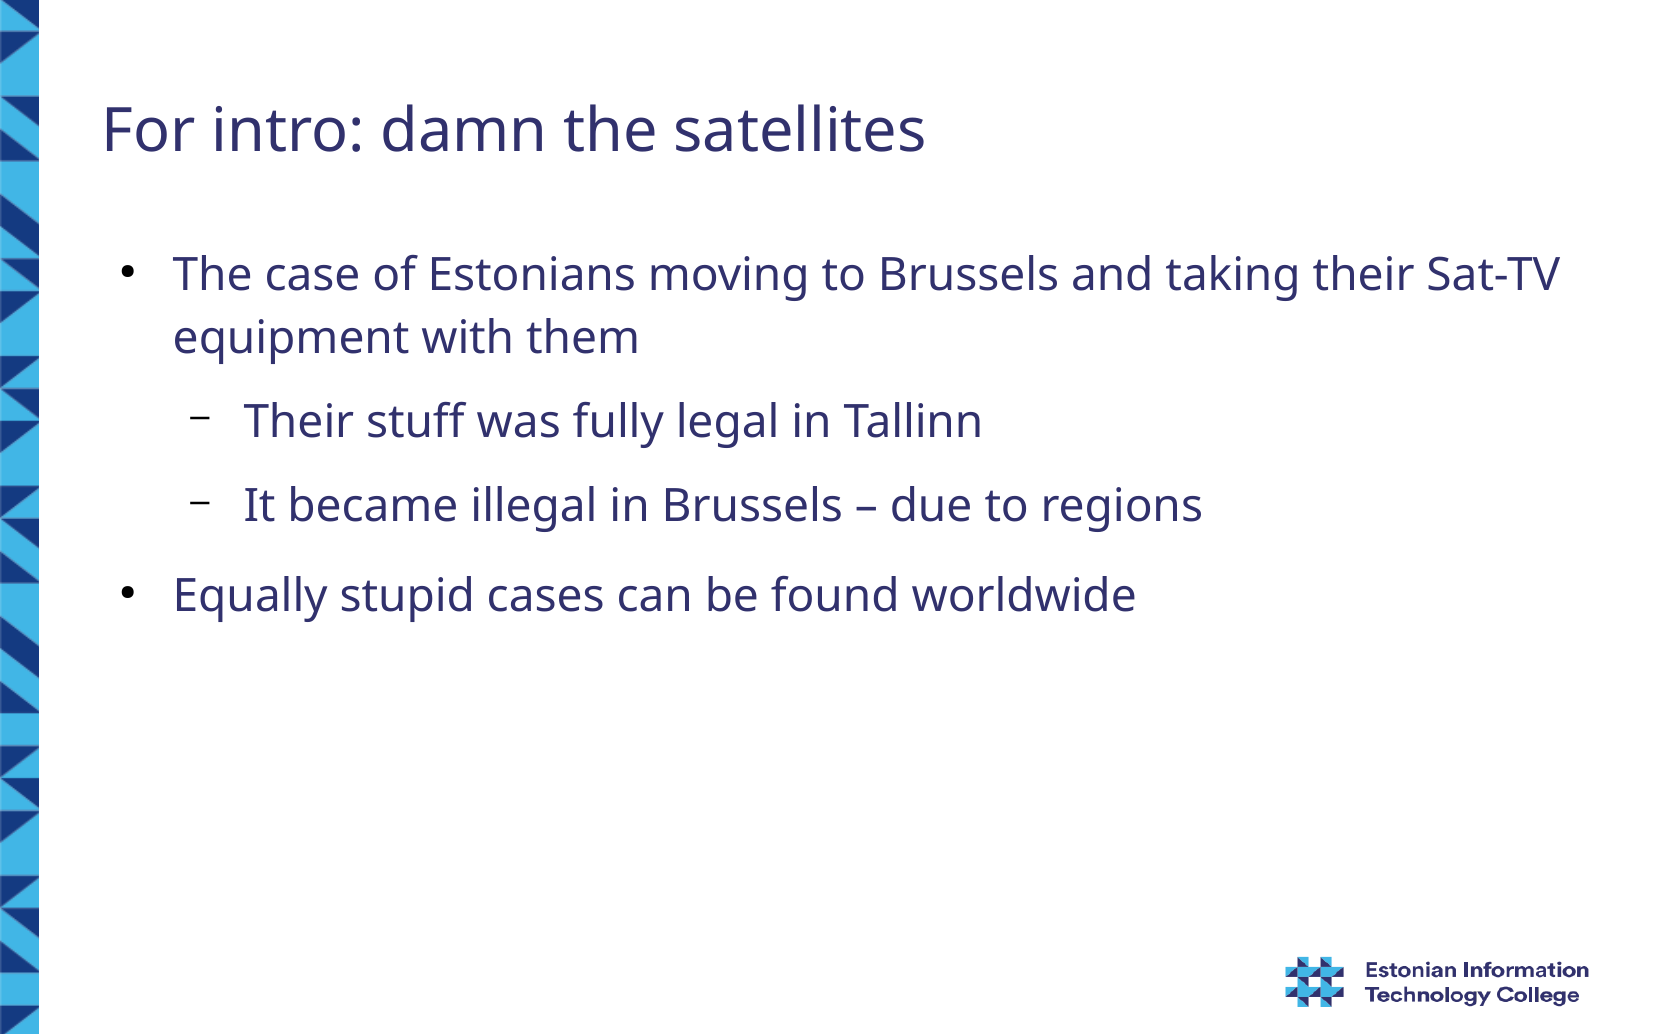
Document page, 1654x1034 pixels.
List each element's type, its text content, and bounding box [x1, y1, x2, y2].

title For intro: damn the satellites [101, 41, 1224, 214]
list The case of Estonians moving to Brussels and taking their Sat-TV equipment with them Their stuff was fully legal in Tallinn It became illegal in Brussels – due to regions Equally stupid cases can be found worldwide [101, 241, 1591, 924]
